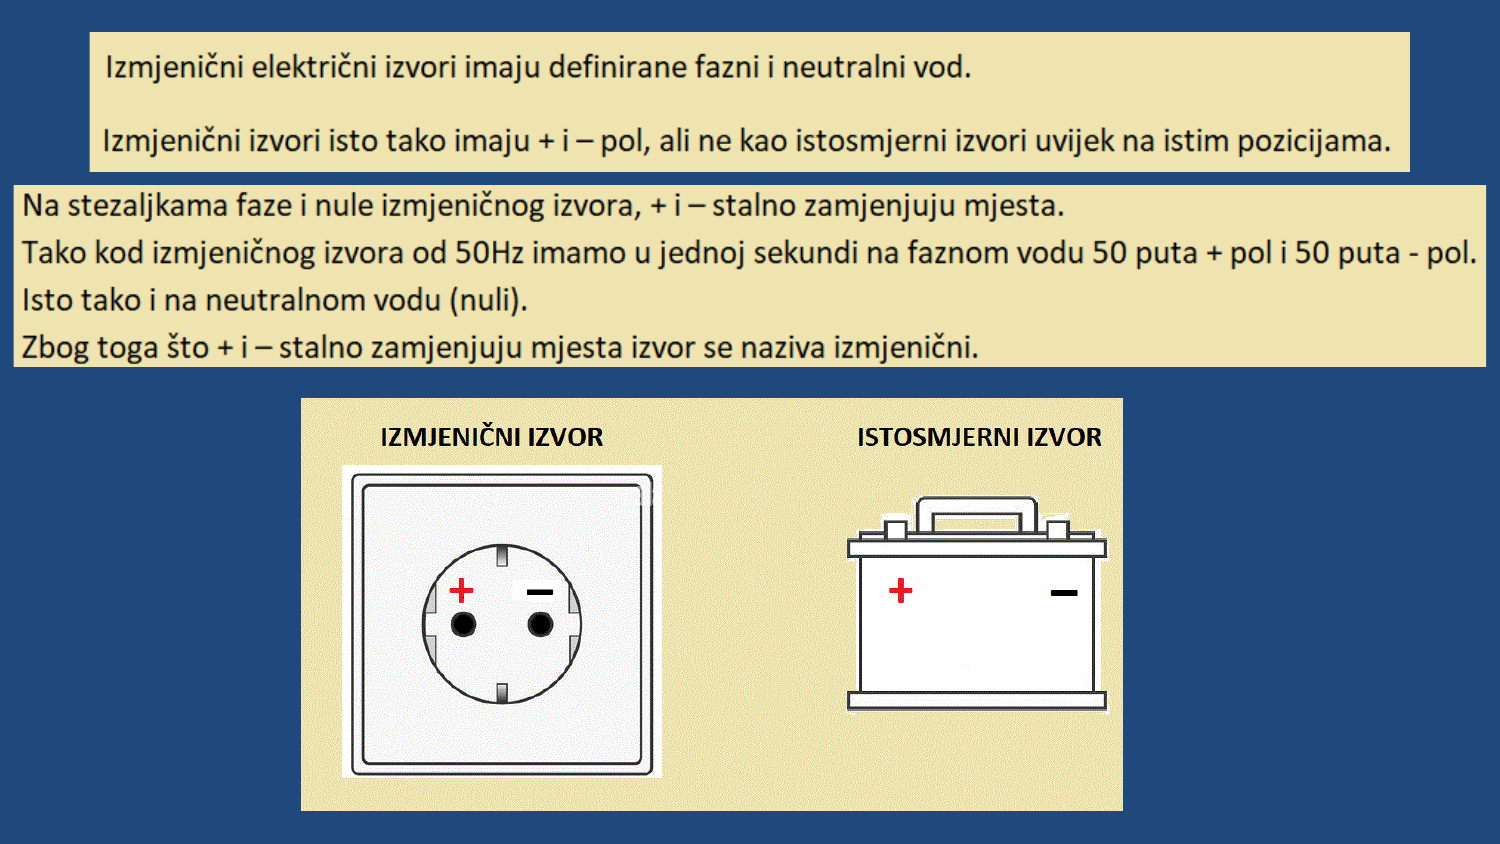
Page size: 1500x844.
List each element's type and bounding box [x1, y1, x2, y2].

picture [301, 398, 1123, 811]
picture [13, 185, 1487, 367]
picture [89, 32, 1410, 172]
